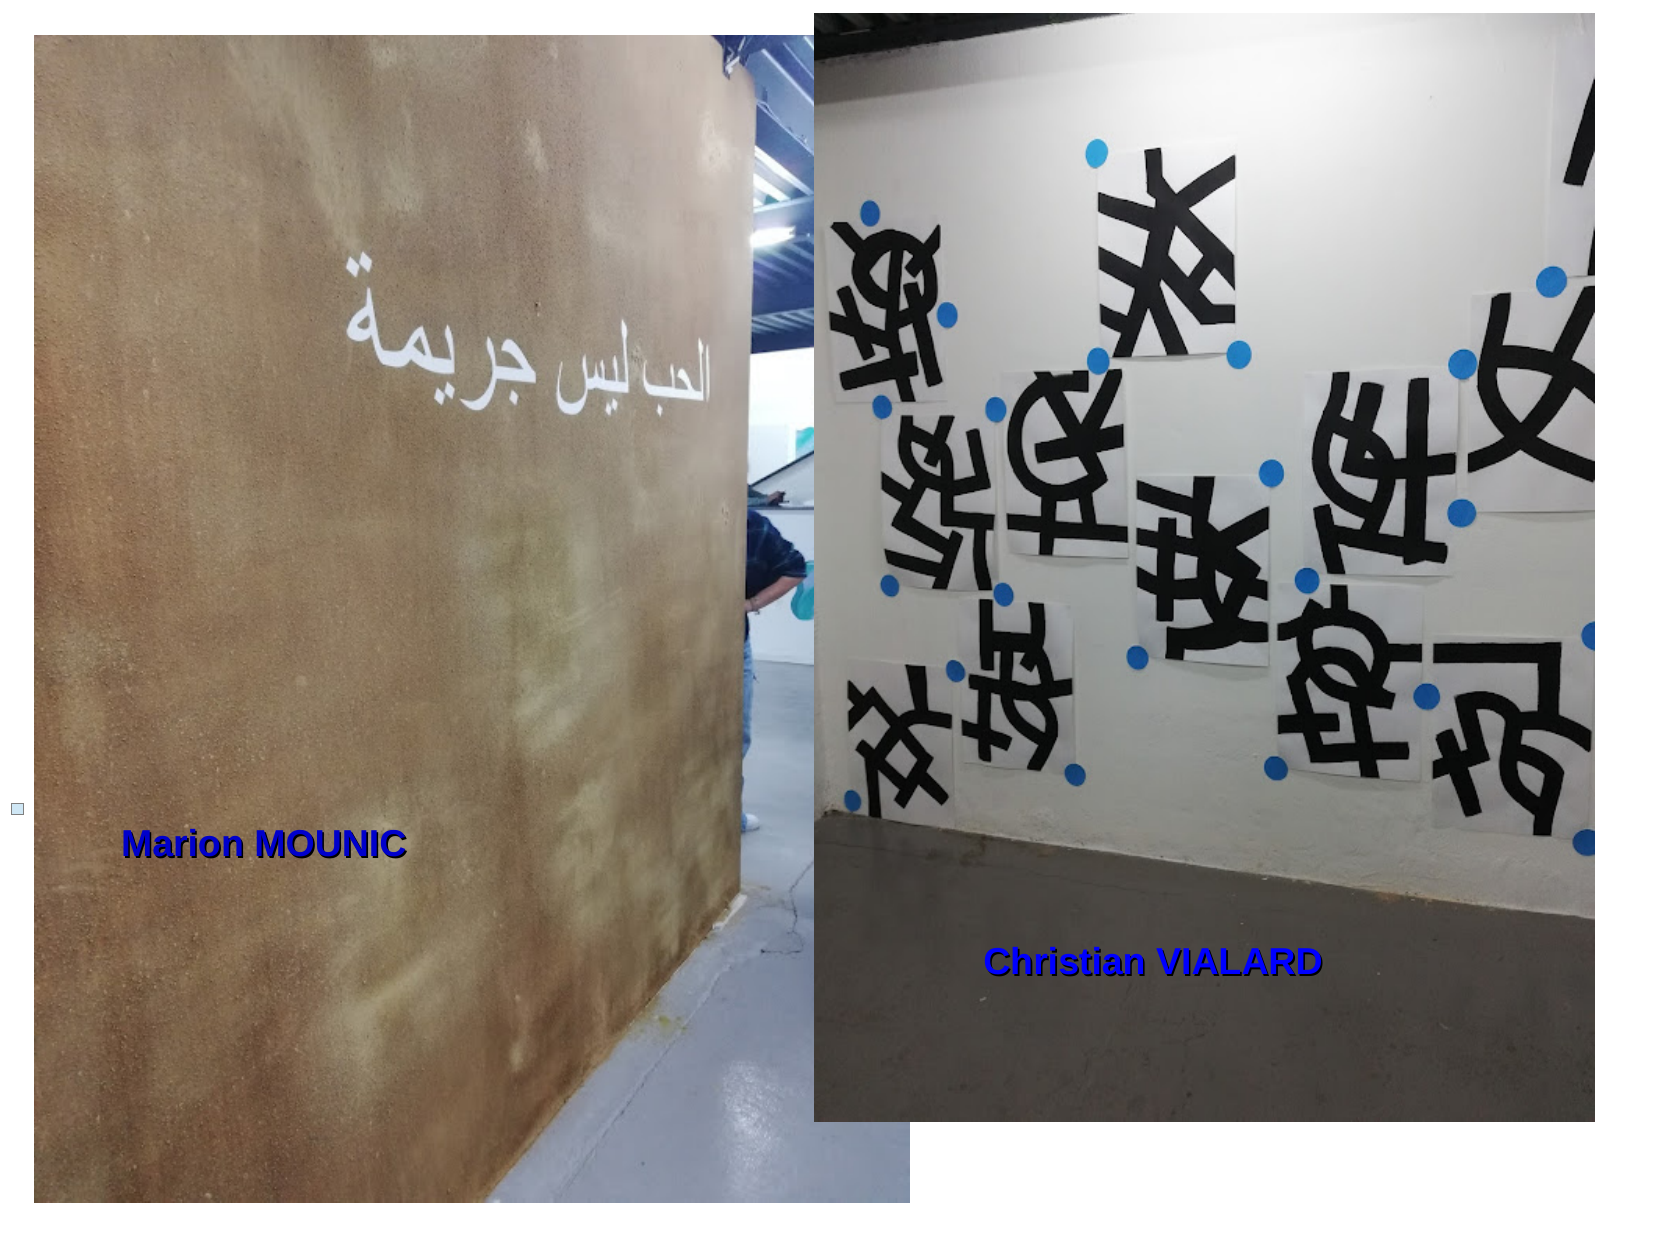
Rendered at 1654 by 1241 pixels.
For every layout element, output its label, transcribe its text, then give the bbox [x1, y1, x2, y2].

text_box [11, 803, 24, 815]
picture [34, 13, 1595, 1203]
text_box Christian VIALARD [968, 933, 1465, 992]
text_box Marion MOUNIC [106, 814, 556, 874]
